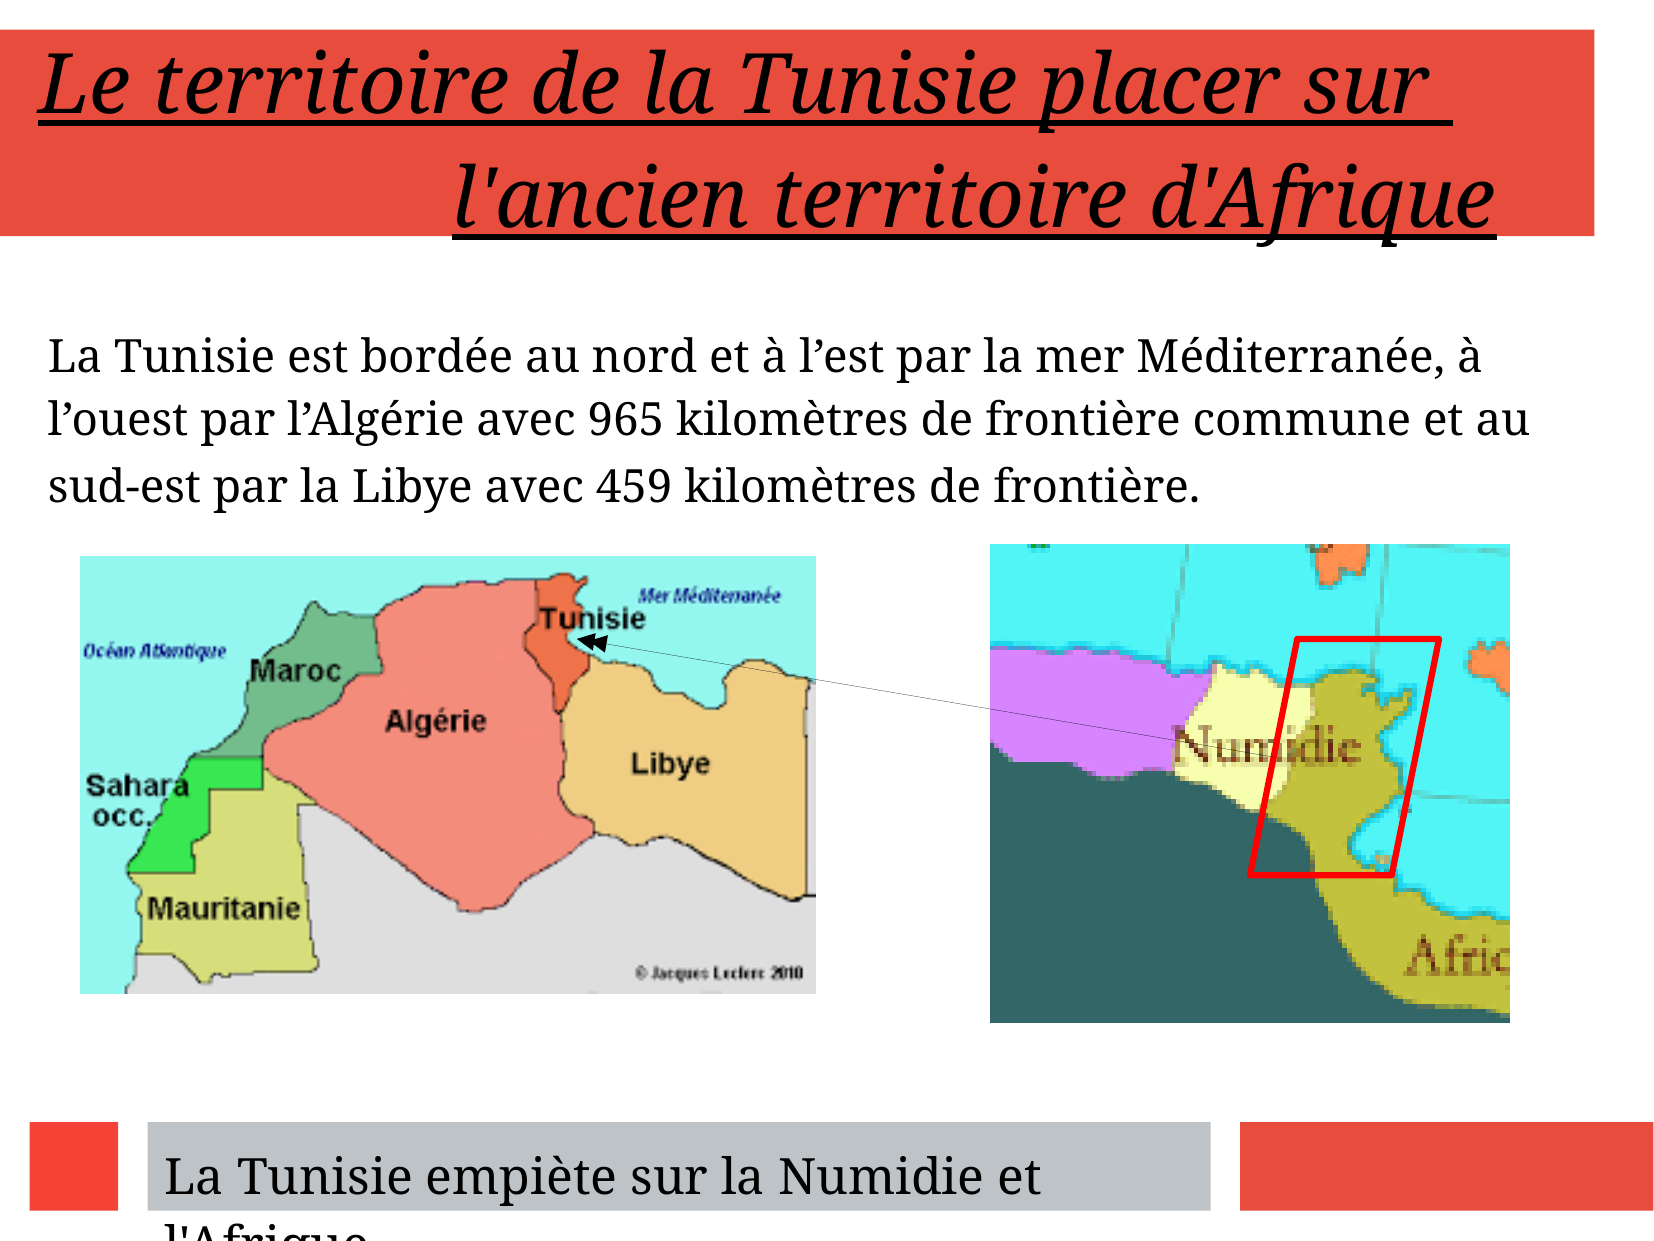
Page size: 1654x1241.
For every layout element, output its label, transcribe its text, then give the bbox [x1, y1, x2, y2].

text_box Le territoire de la Tunisie placer sur l'ancien territoire d'Afrique [23, 17, 1654, 222]
text_box La Tunisie est bordée au nord et à l’est par la mer Méditerranée, à l’ouest par l’Algérie avec 965 kilomètres de frontière commune et au sud-est par la Libye avec 459 kilomètres de frontière. [33, 316, 1627, 492]
text_box La Tunisie empiète sur la Numidie et l'Afrique [149, 1133, 1261, 1241]
picture [80, 556, 816, 994]
picture [1255, 643, 1434, 872]
picture [990, 544, 1510, 1023]
